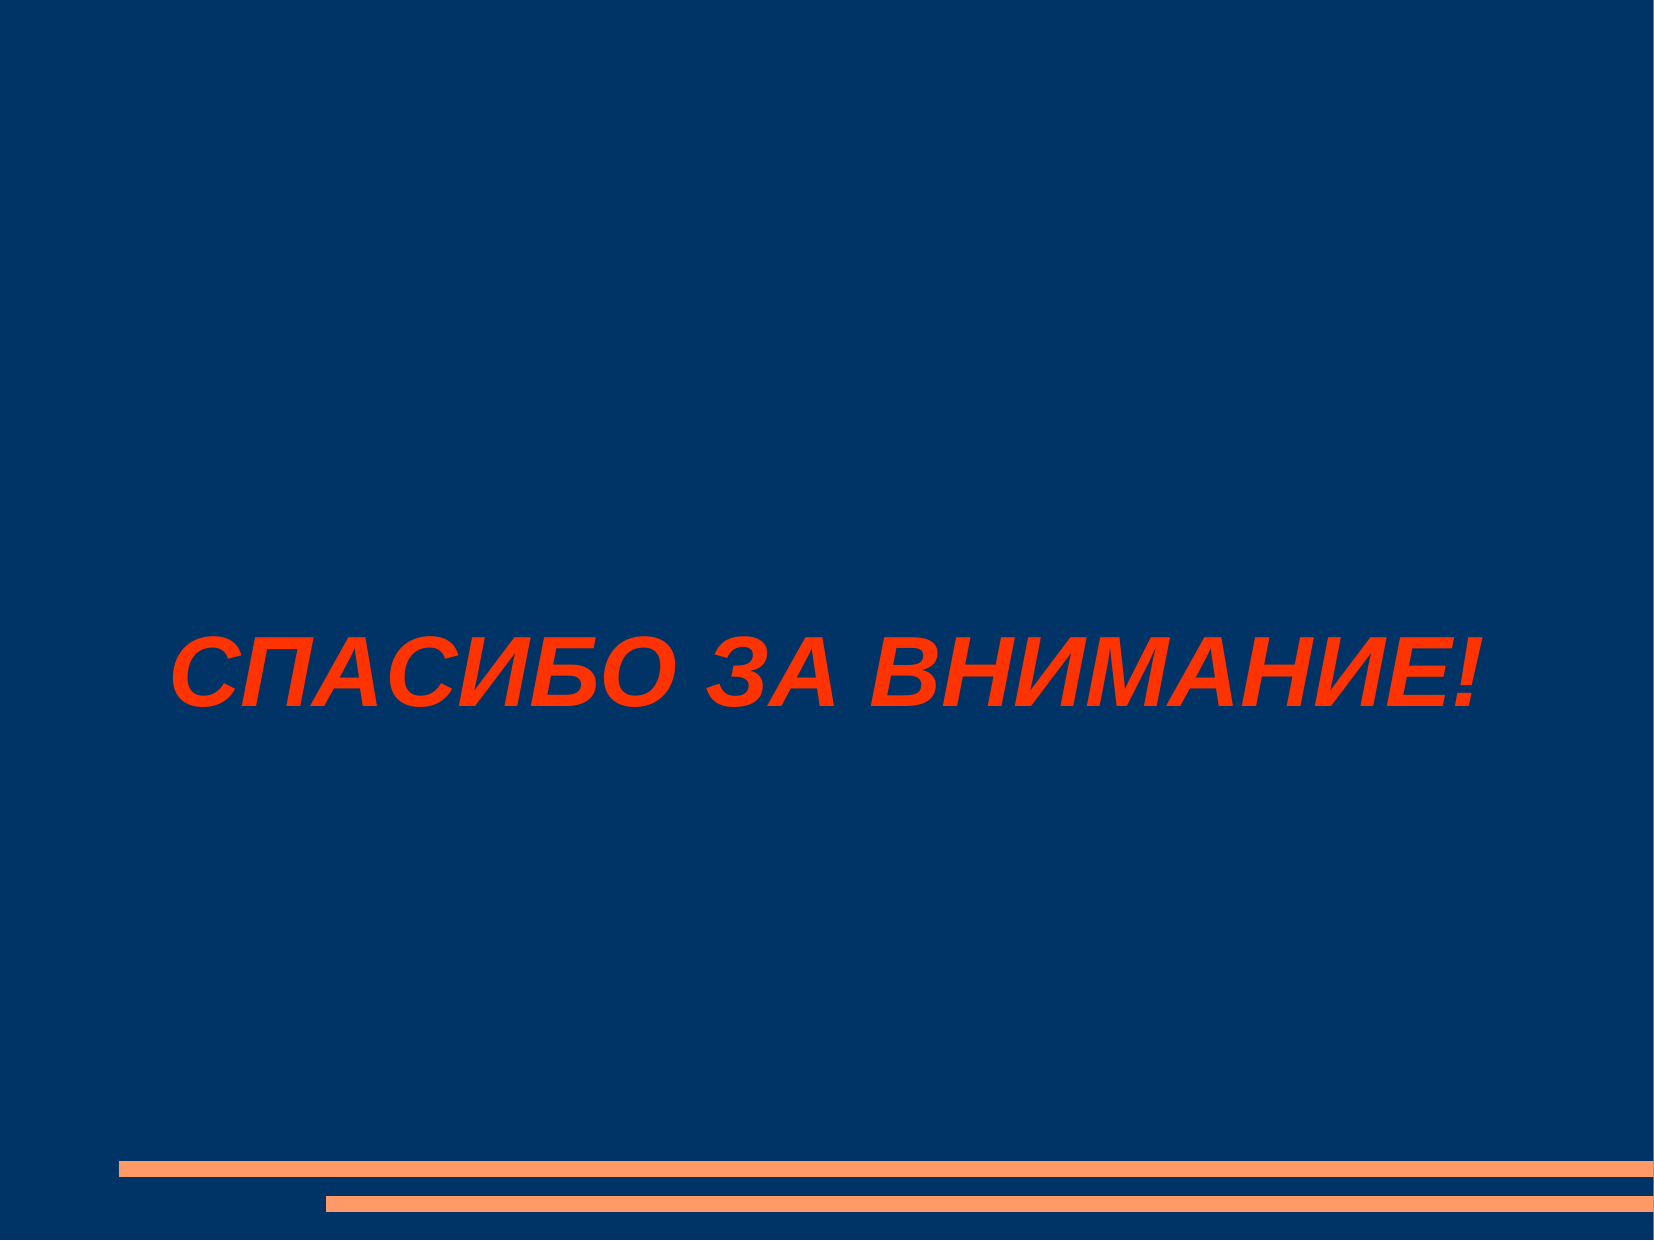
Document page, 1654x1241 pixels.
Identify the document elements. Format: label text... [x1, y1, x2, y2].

title СПАСИБО ЗА ВНИМАНИЕ! [121, 0, 1534, 653]
